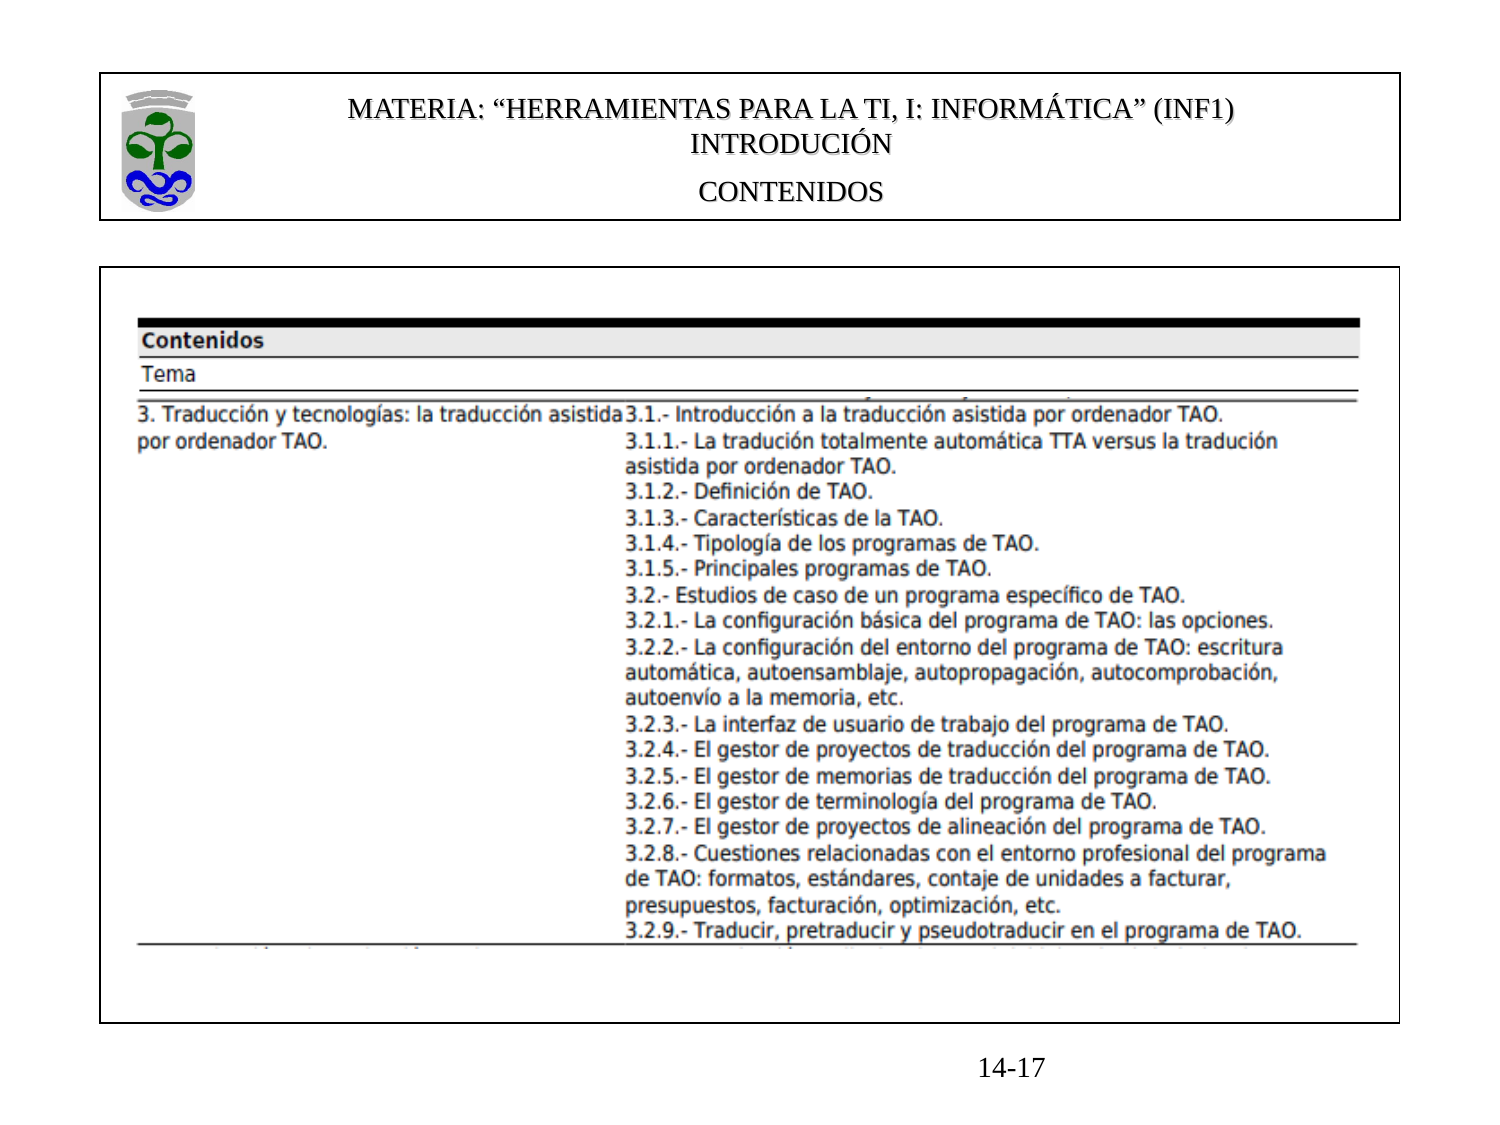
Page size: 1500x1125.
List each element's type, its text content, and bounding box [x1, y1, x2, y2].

text_box CONTENIDOS [147, 172, 1341, 223]
picture [135, 315, 1365, 949]
text_box 14-17 [962, 1040, 1423, 1083]
text_box MATERIA: “HERRAMIENTAS PARA LA TI, I: INFORMÁTICA” (INF1) INTRODUCIÓN CONTENIDOS [206, 81, 1377, 217]
